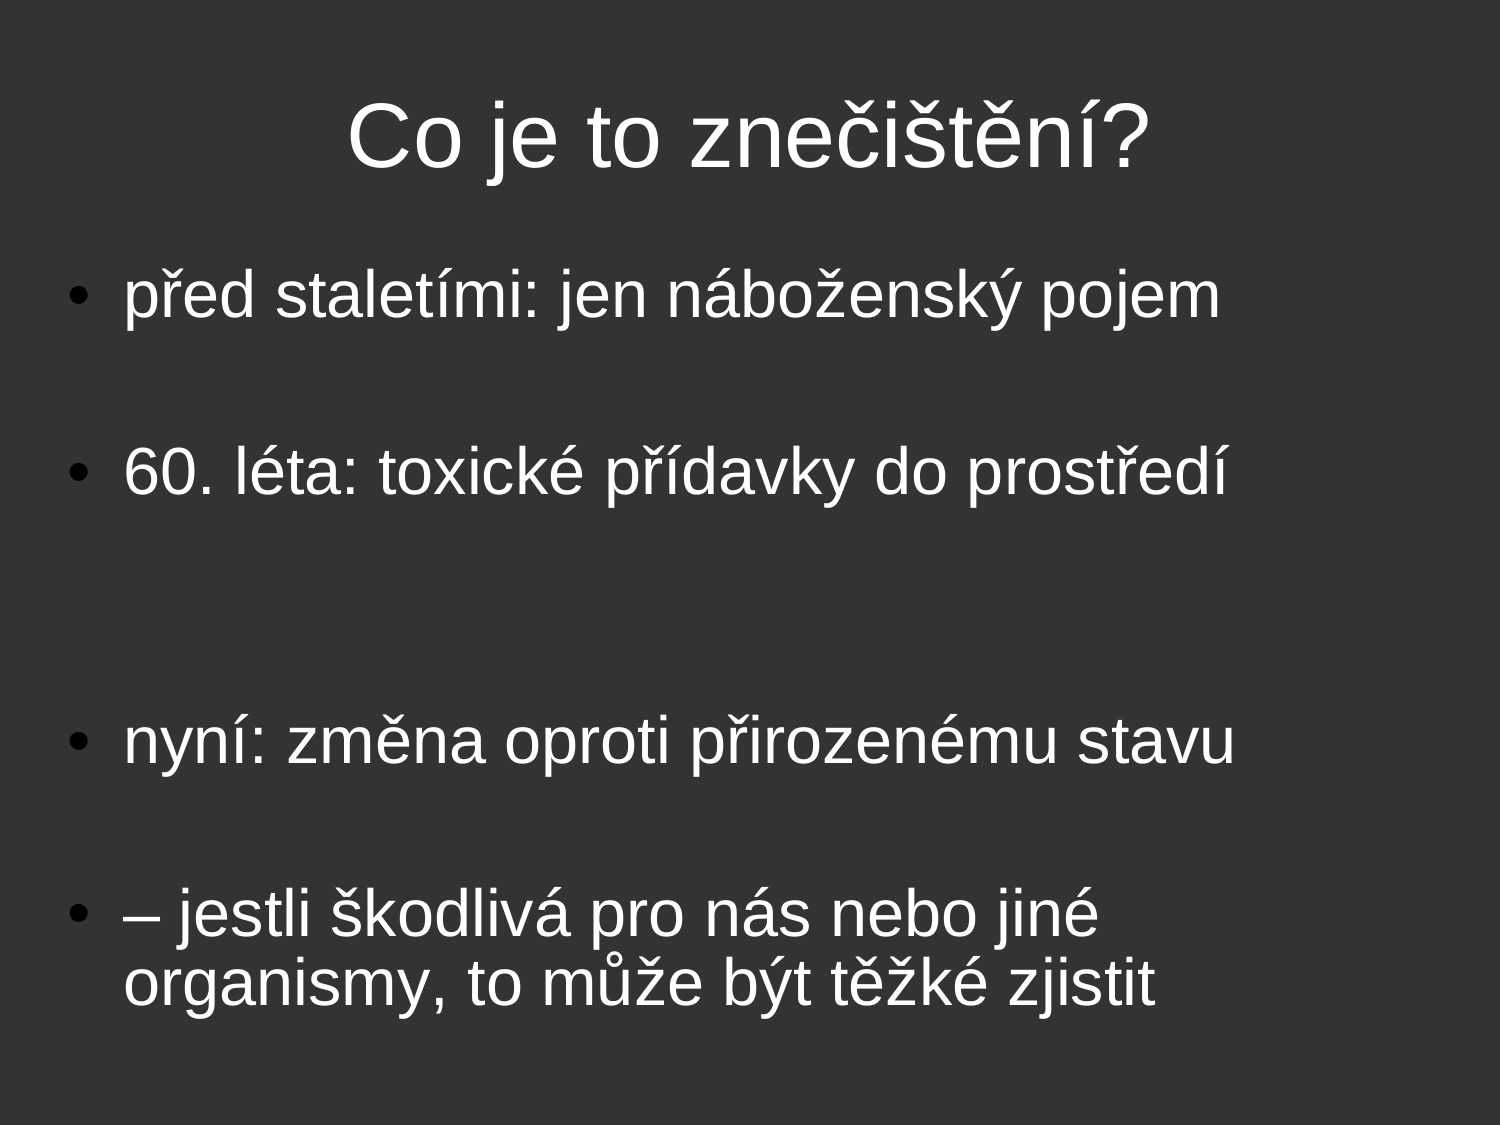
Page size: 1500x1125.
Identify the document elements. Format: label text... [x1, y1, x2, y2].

list před staletími: jen náboženský pojem 60. léta: toxické přídavky do prostředí nyní: změna oproti přirozenému stavu – jestli škodlivá pro nás nebo jiné organismy, to může být těžké zjistit [67, 261, 1418, 1117]
title Co je to znečištění? [75, 21, 1425, 257]
